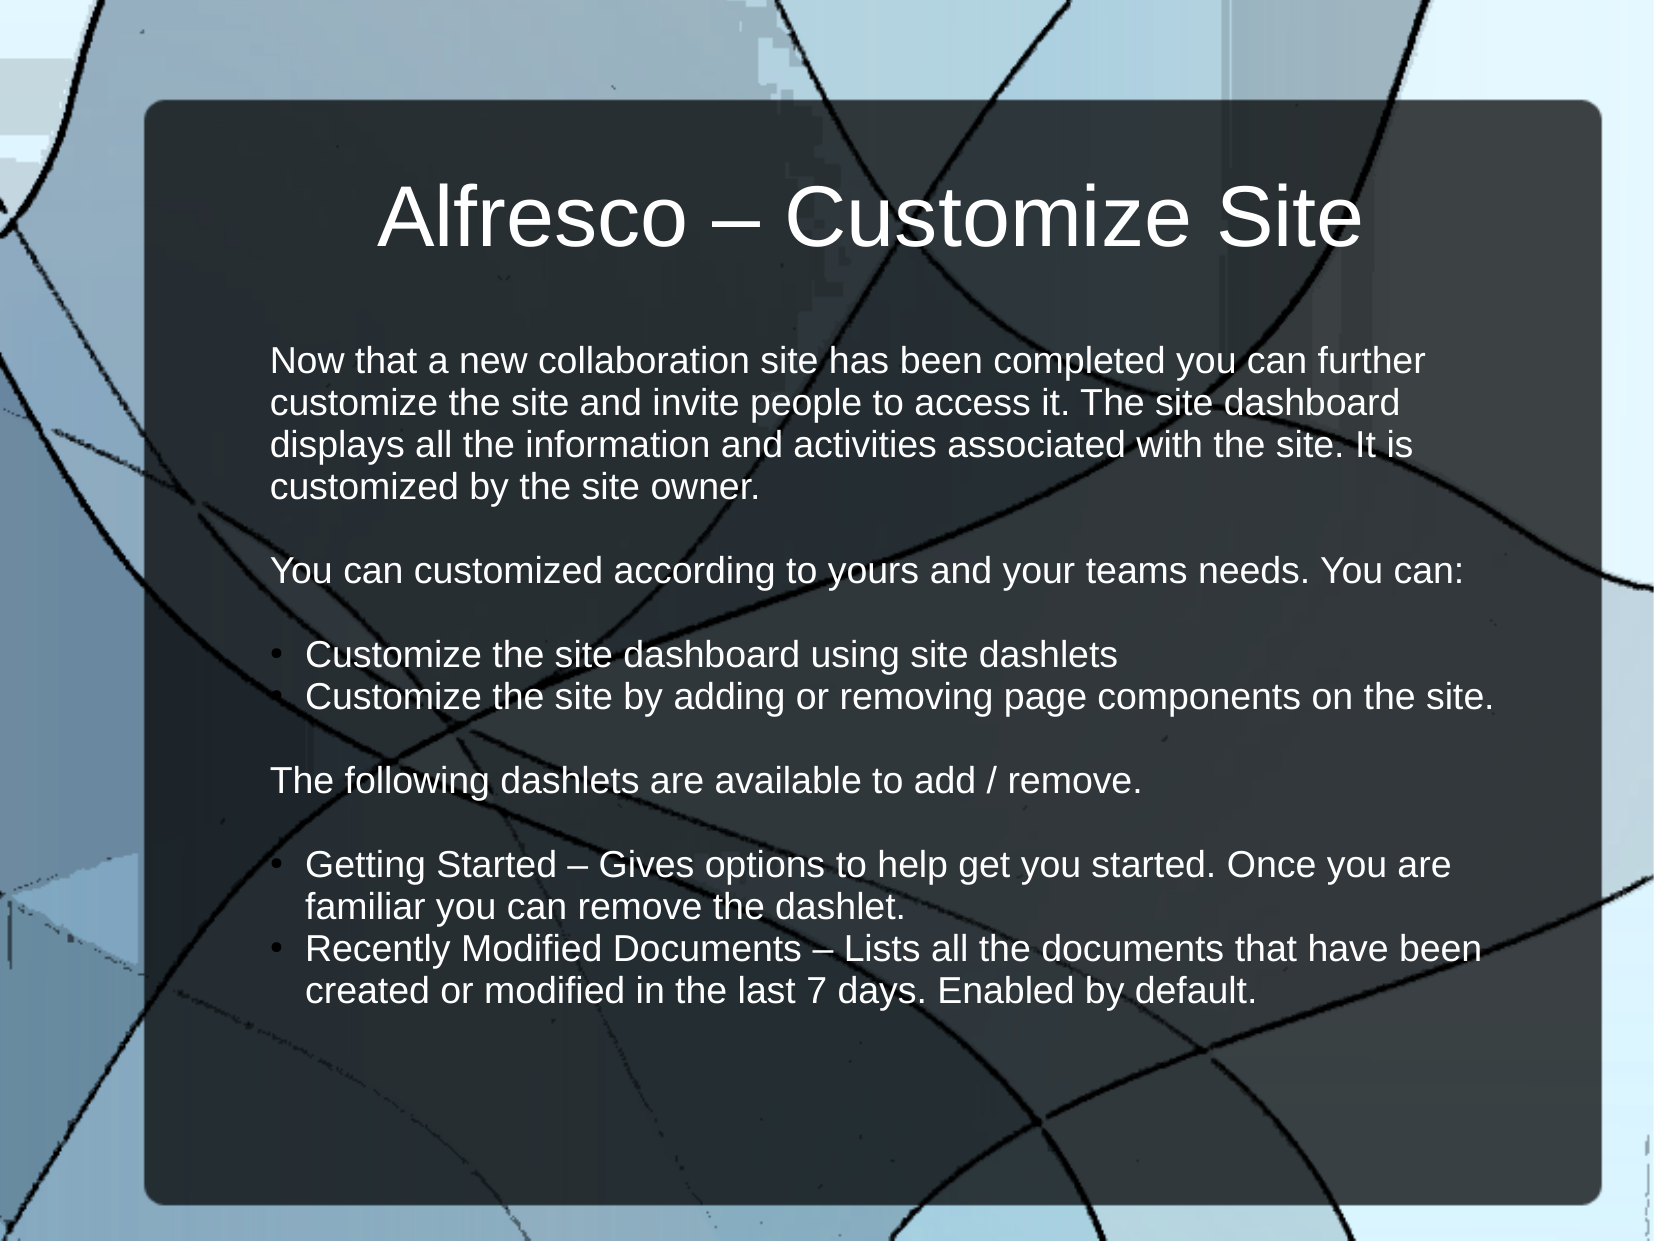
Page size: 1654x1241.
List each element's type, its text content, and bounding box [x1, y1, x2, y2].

text_box Now that a new collaboration site has been completed you can further customize the site and invite people to access it. The site dashboard displays all the information and activities associated with the site. It is customized by the site owner. You can customized according to yours and your teams needs. You can: Customize the site dashboard using site dashlets Customize the site by adding or removing page components on the site. The following dashlets are available to add / remove. Getting Started – Gives options to help get you started. Once you are familiar you can remove the dashlet. Recently Modified Documents – Lists all the documents that have been created or modified in the last 7 days. Enabled by default. [255, 332, 1516, 1105]
title Alfresco – Customize Site [159, 108, 1583, 325]
picture [0, 0, 1654, 1241]
